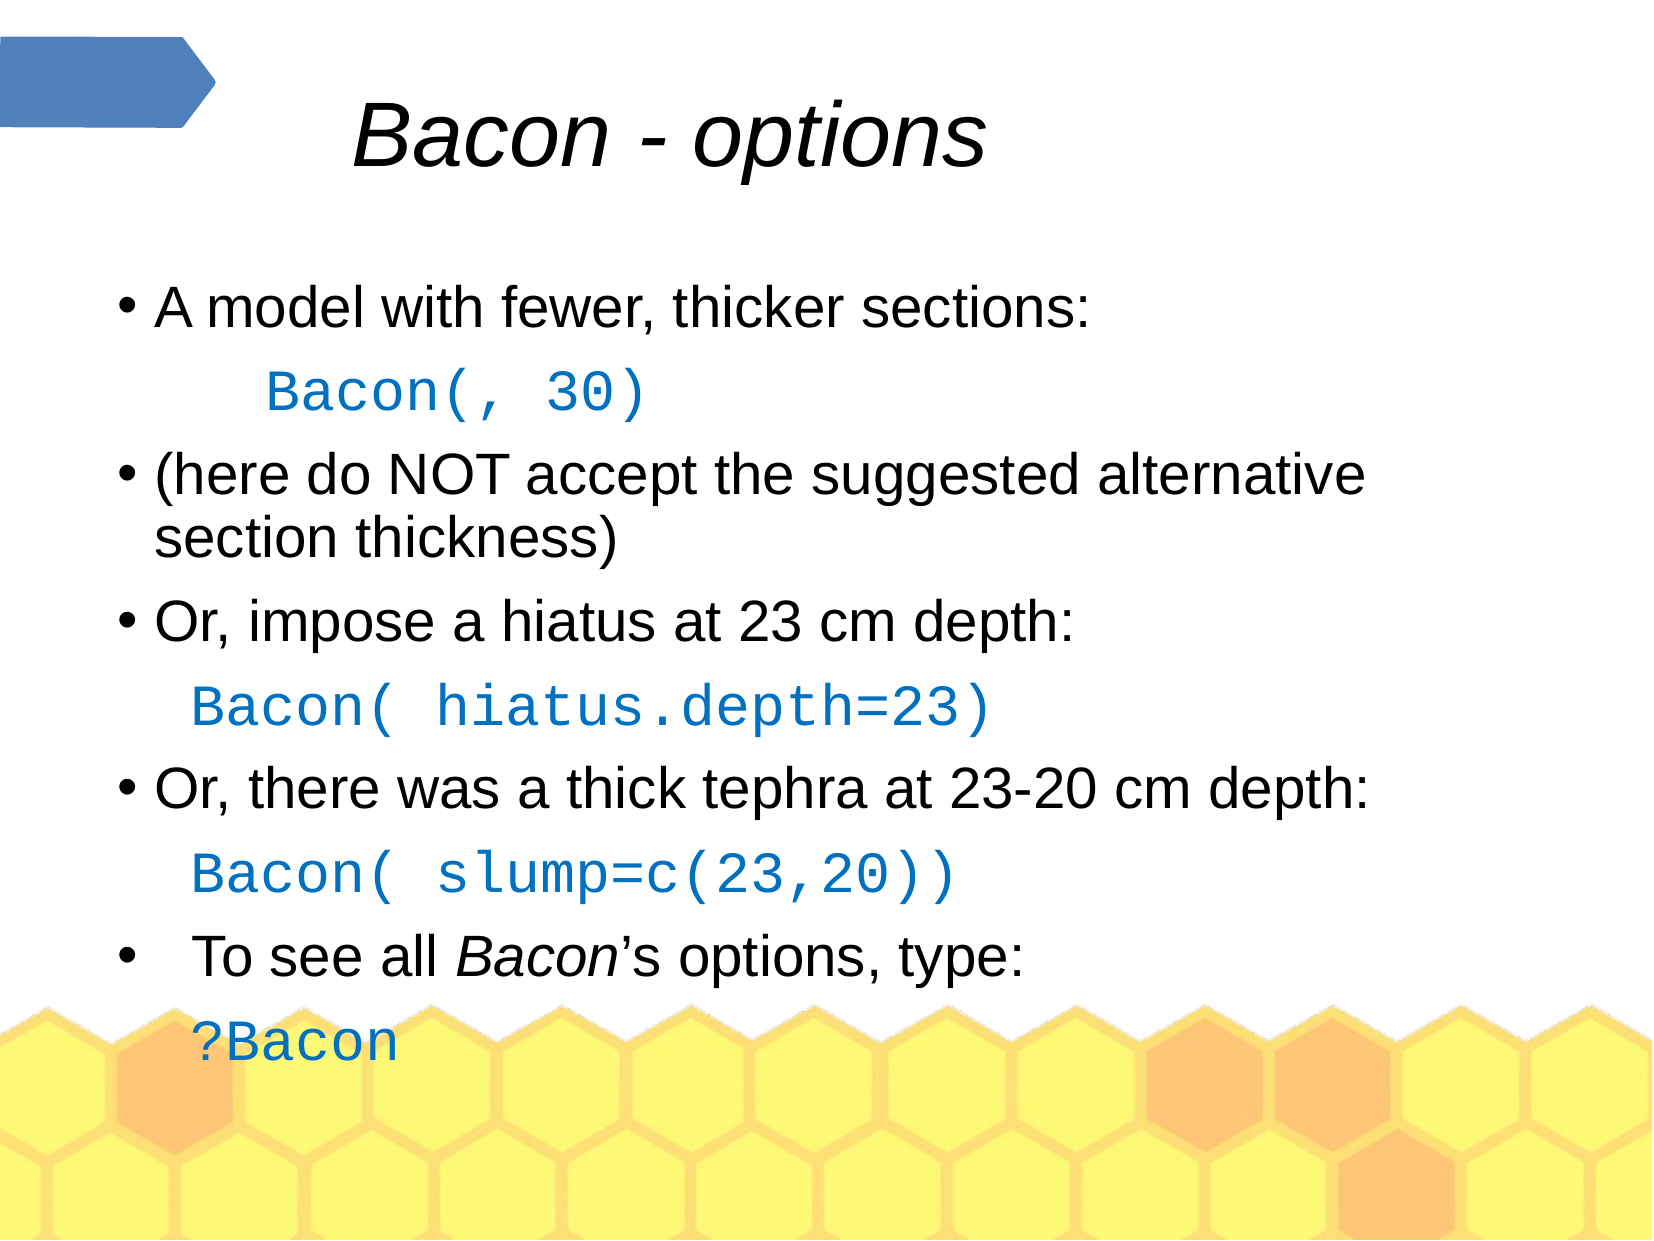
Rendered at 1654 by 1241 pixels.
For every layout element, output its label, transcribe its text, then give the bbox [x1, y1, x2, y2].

text_box A model with fewer, thicker sections: Bacon(, 30) (here do NOT accept the suggested alternative section thickness) Or, impose a hiatus at 23 cm depth: Bacon( hiatus.depth=23) Or, there was a thick tephra at 23-20 cm depth: Bacon( slump=c(23,20)) To see all Bacon’s options, type: ?Bacon [116, 276, 1560, 960]
picture [0, 1001, 1653, 1240]
text_box Bacon - options [351, 21, 1560, 253]
